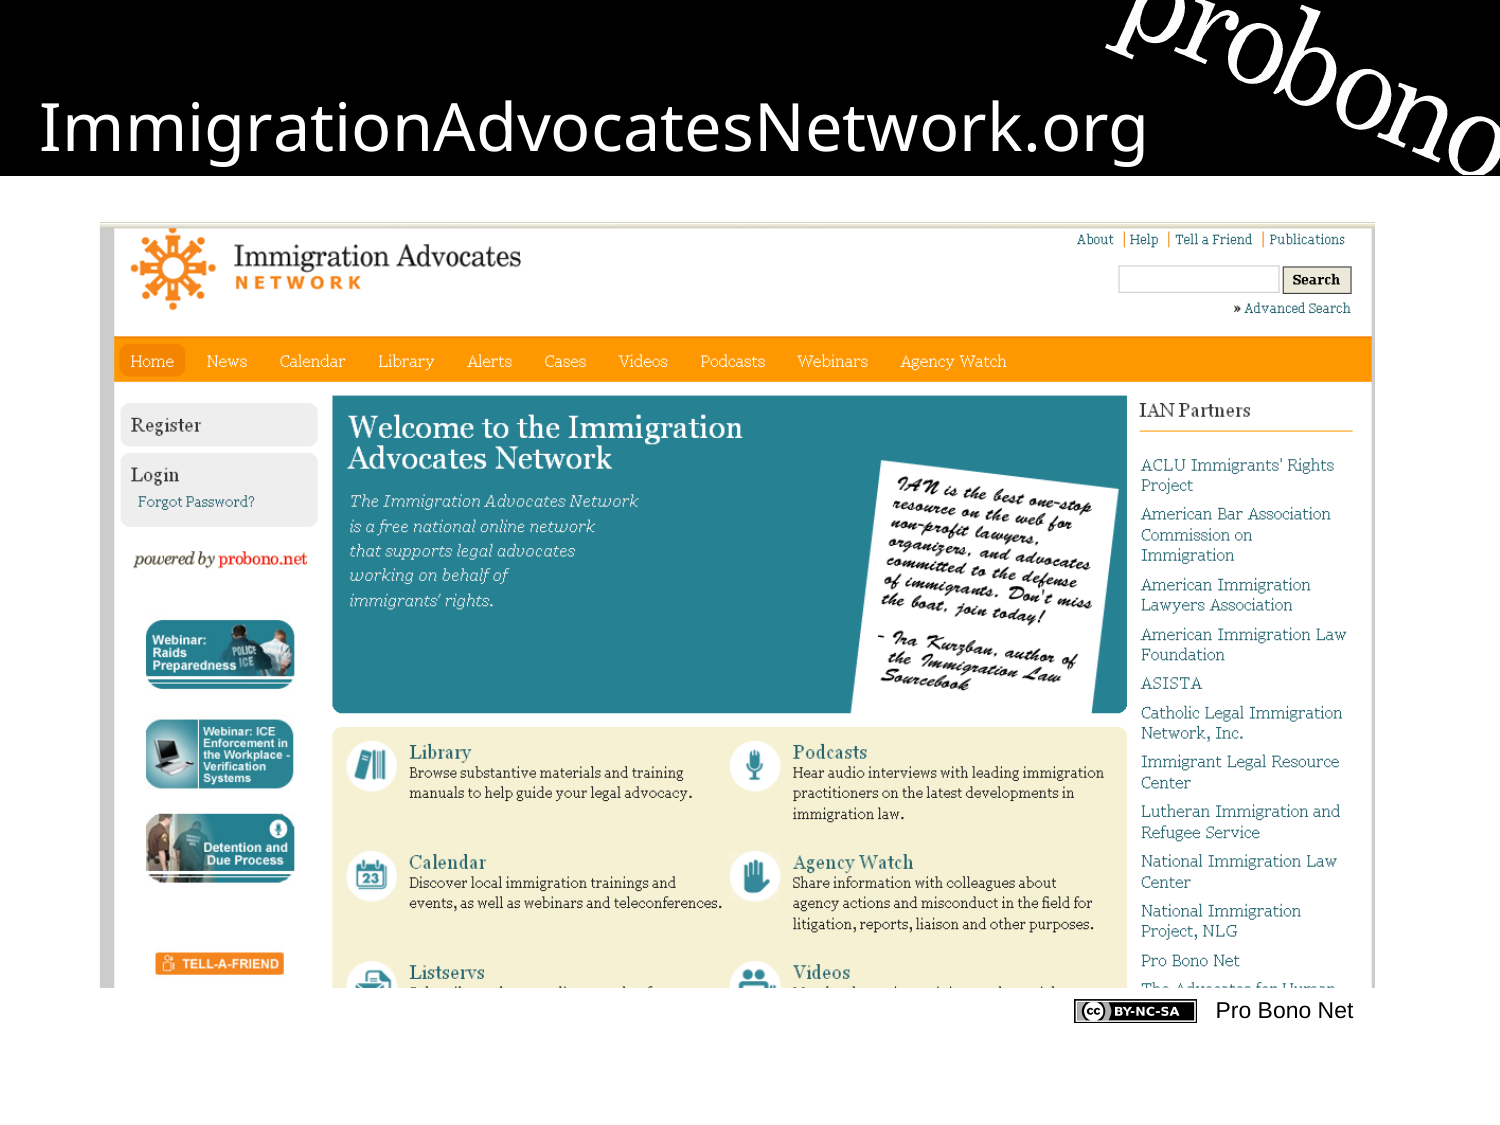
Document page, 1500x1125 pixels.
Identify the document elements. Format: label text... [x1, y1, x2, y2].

title ImmigrationAdvocatesNetwork.org [24, 74, 1213, 175]
text_box Pro Bono Net [1200, 987, 1369, 1031]
picture [99, 222, 1375, 988]
picture [1074, 999, 1197, 1023]
